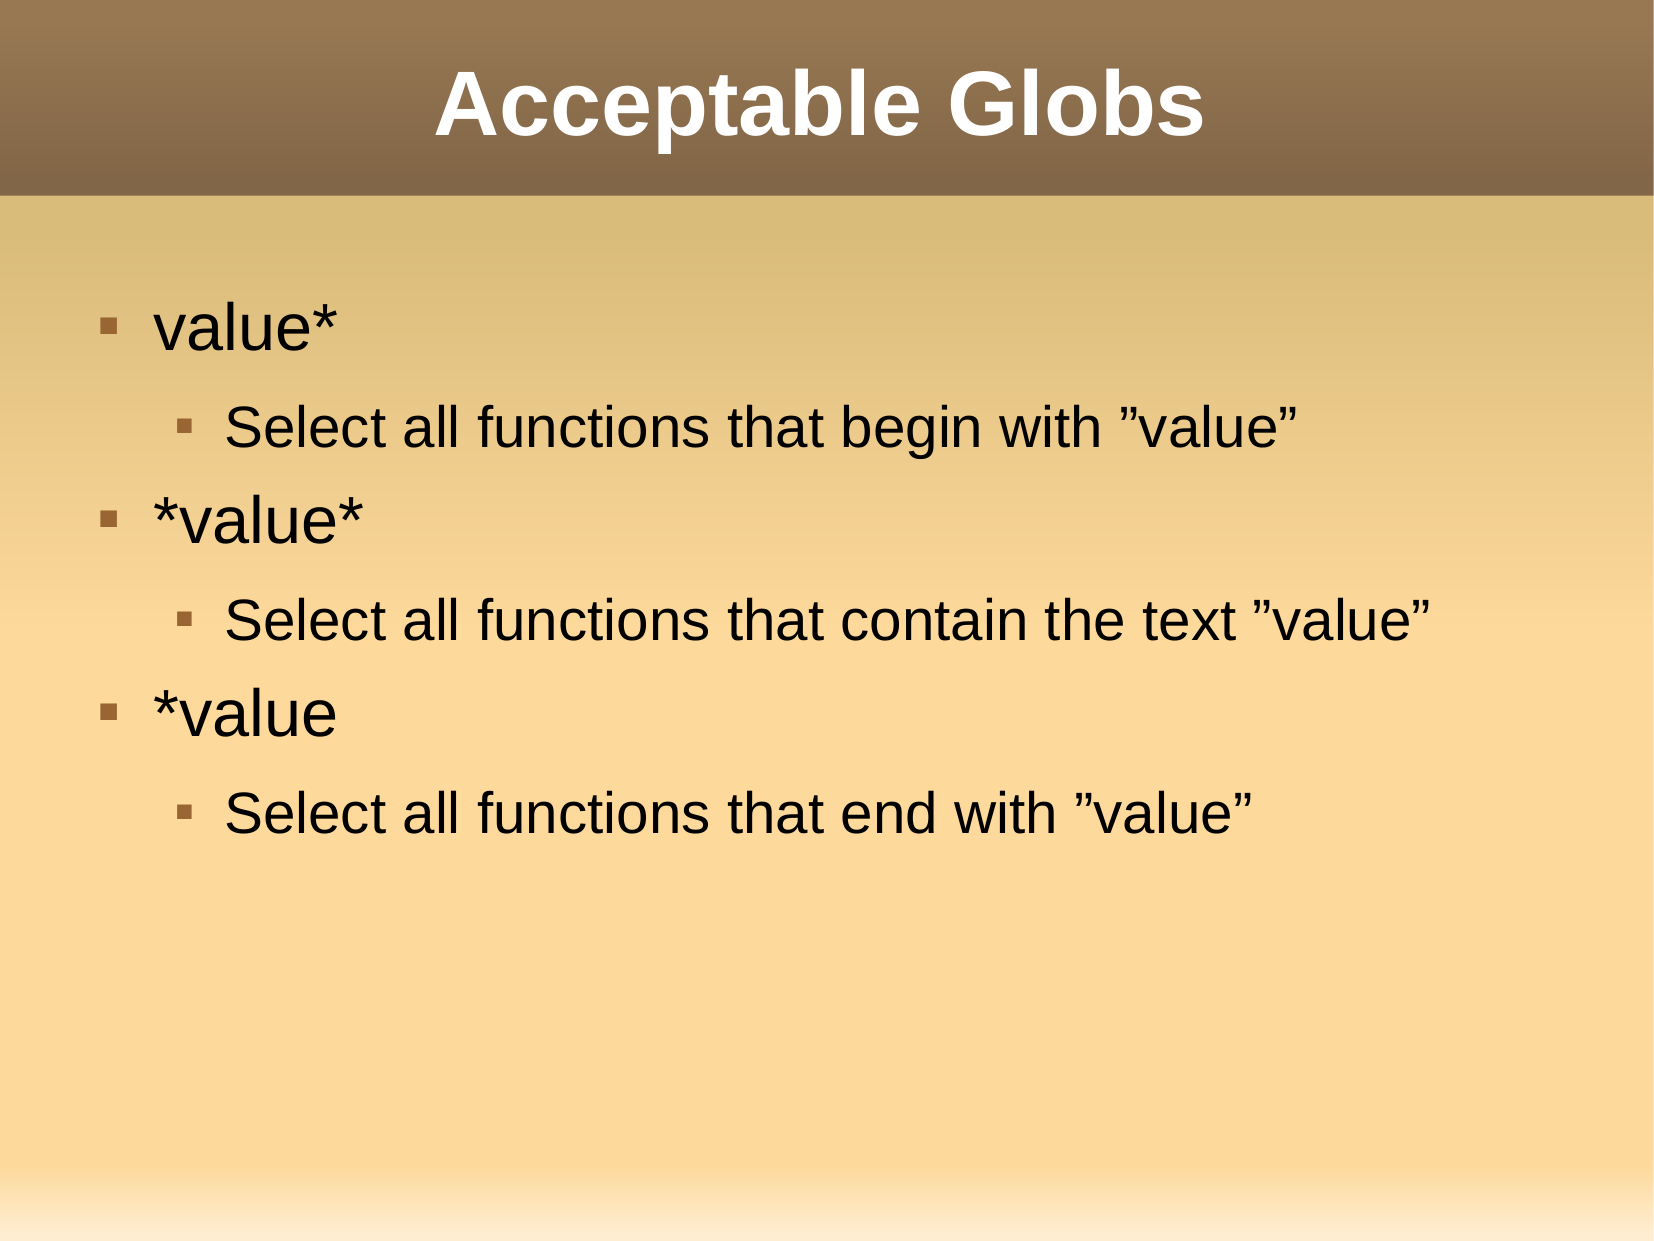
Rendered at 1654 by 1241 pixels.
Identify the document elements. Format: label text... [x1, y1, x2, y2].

title Acceptable Globs [76, 7, 1565, 200]
picture [0, 0, 1654, 1241]
list value* Select all functions that begin with ”value” *value* Select all functions that contain the text ”value” *value Select all functions that end with ”value” [82, 290, 1571, 1094]
